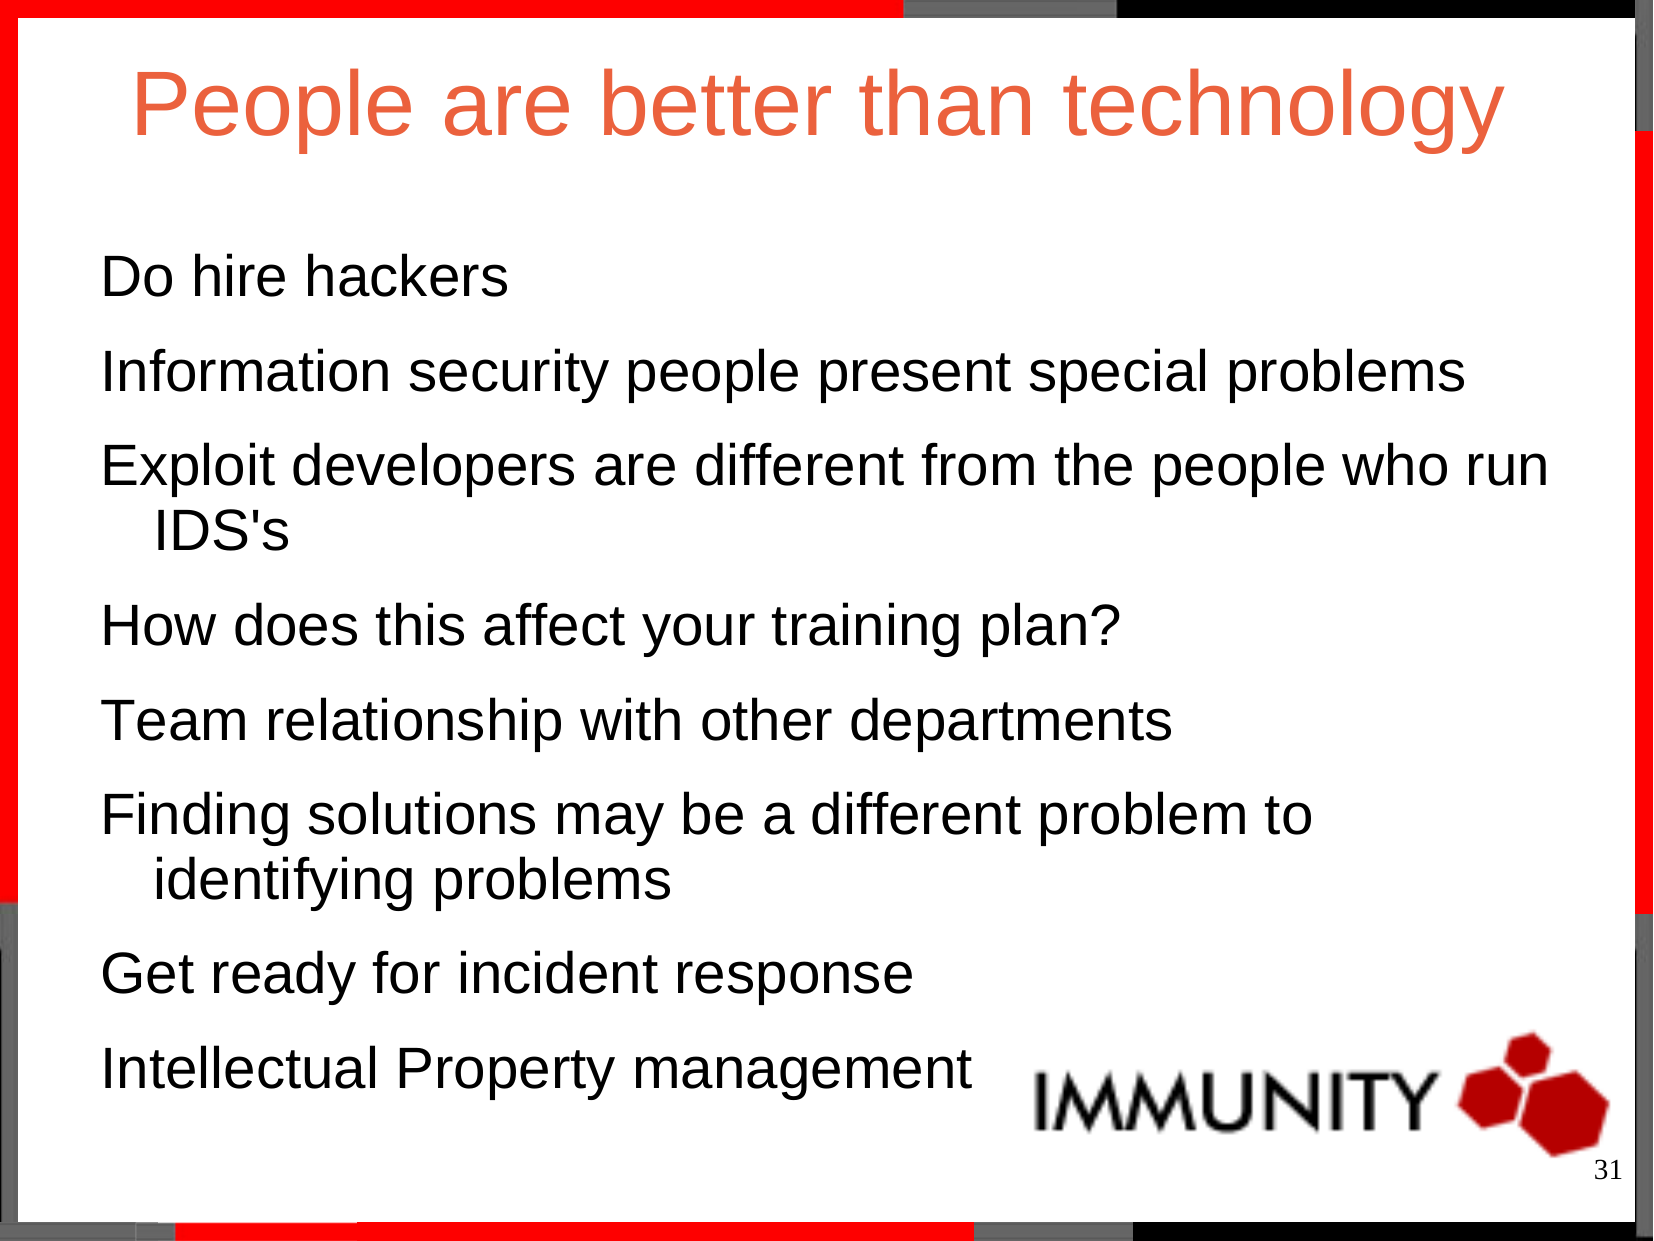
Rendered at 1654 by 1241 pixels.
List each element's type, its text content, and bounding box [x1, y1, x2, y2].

picture [0, 0, 136, 1241]
list Do hire hackers Information security people present special problems Exploit developers are different from the people who run IDS's How does this affect your training plan? Team relationship with other departments Finding solutions may be a different problem to identifying problems Get ready for incident response Intellectual Property management [82, 243, 1571, 1109]
title People are better than technology [75, 0, 1563, 208]
picture [137, 0, 1653, 1241]
